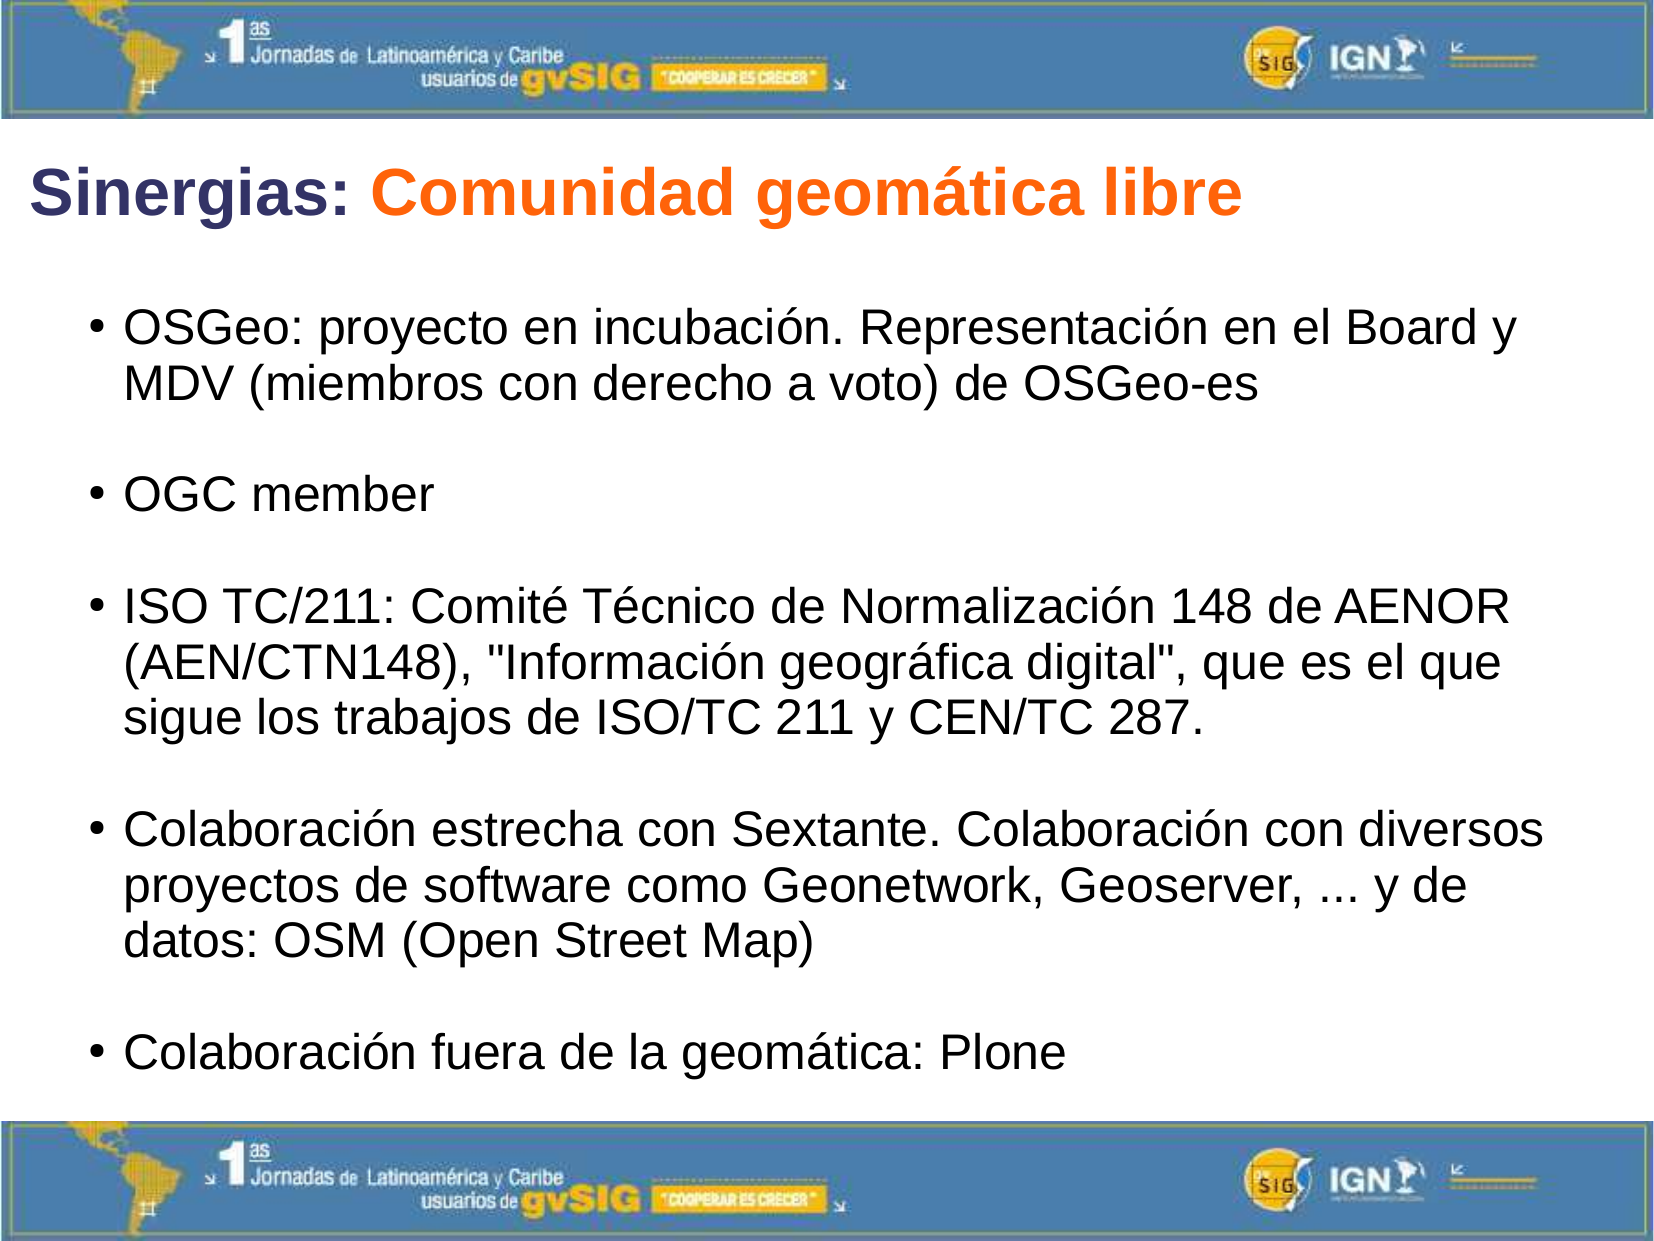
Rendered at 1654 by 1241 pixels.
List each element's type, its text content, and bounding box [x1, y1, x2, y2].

picture [0, 1121, 1654, 1241]
picture [0, 0, 1654, 119]
text_box Sinergias: Comunidad geomática libre [29, 118, 1501, 236]
text_box OSGeo: proyecto en incubación. Representación en el Board y MDV (miembros con derecho a voto) de OSGeo-es OGC member ISO TC/211: Comité Técnico de Normalización 148 de AENOR (AEN/CTN148), "Información geográfica digital", que es el que sigue los trabajos de ISO/TC 211 y CEN/TC 287. Colaboración estrecha con Sextante. Colaboración con diversos proyectos de software como Geonetwork, Geoserver, ... y de datos: OSM (Open Street Map) Colaboración fuera de la geomática: Plone [2, 236, 1565, 1088]
